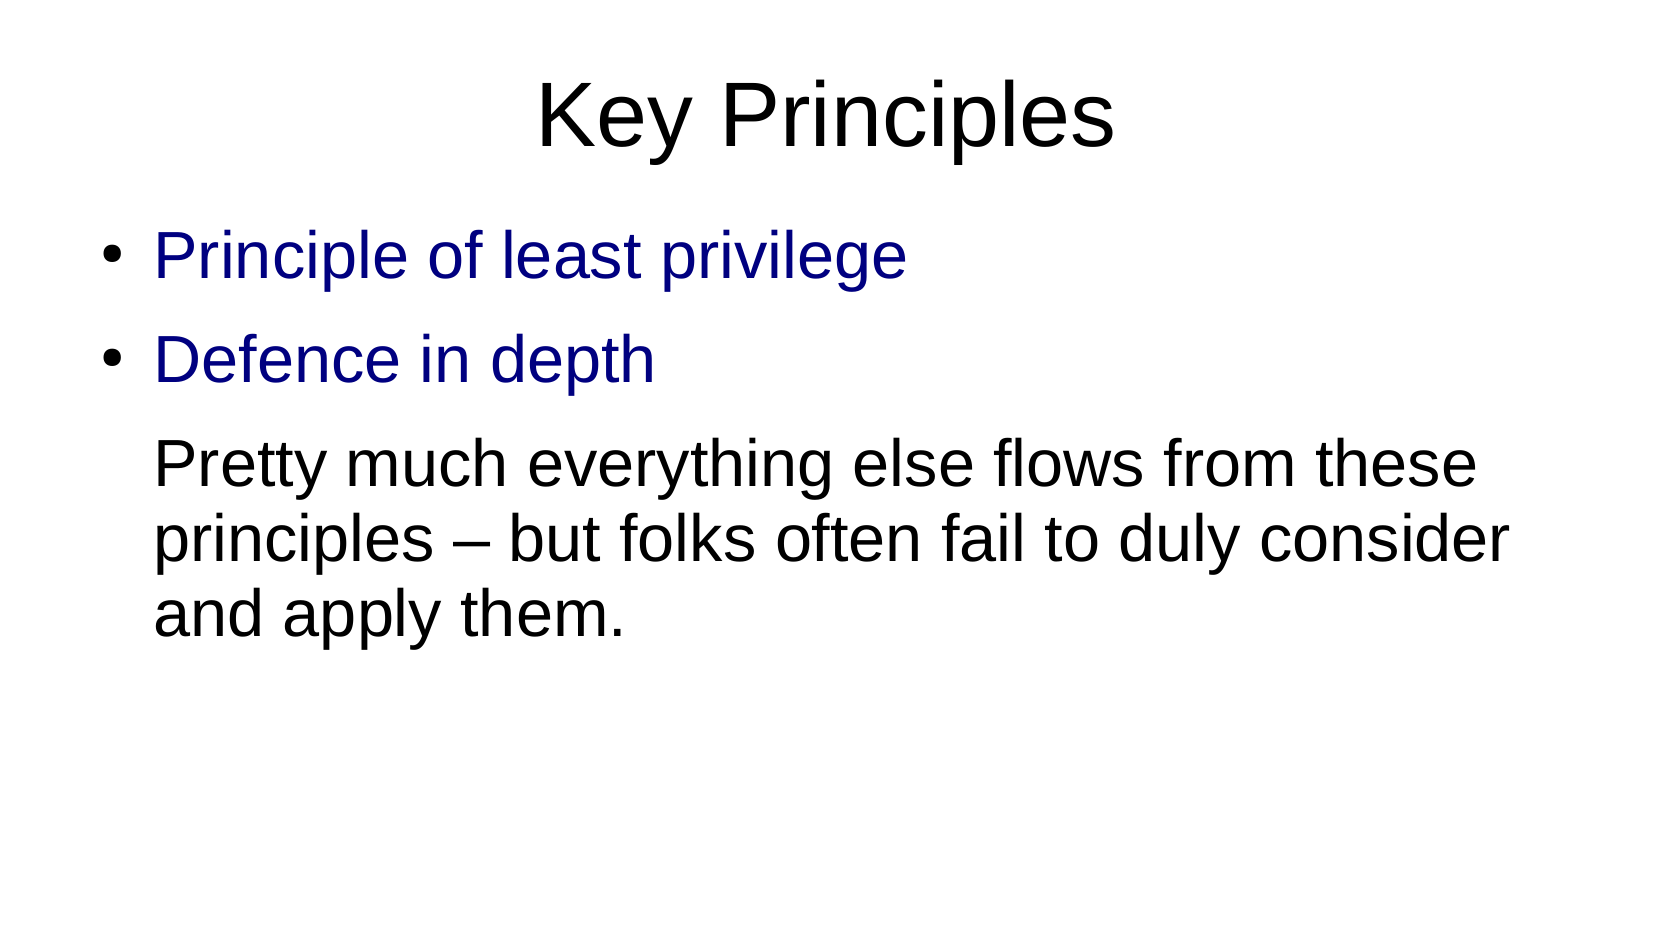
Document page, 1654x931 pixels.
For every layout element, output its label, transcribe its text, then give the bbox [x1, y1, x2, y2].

list Principle of least privilege Defence in depth Pretty much everything else flows from these principles – but folks often fail to duly consider and apply them. [82, 217, 1571, 758]
title Key Principles [82, 37, 1571, 193]
